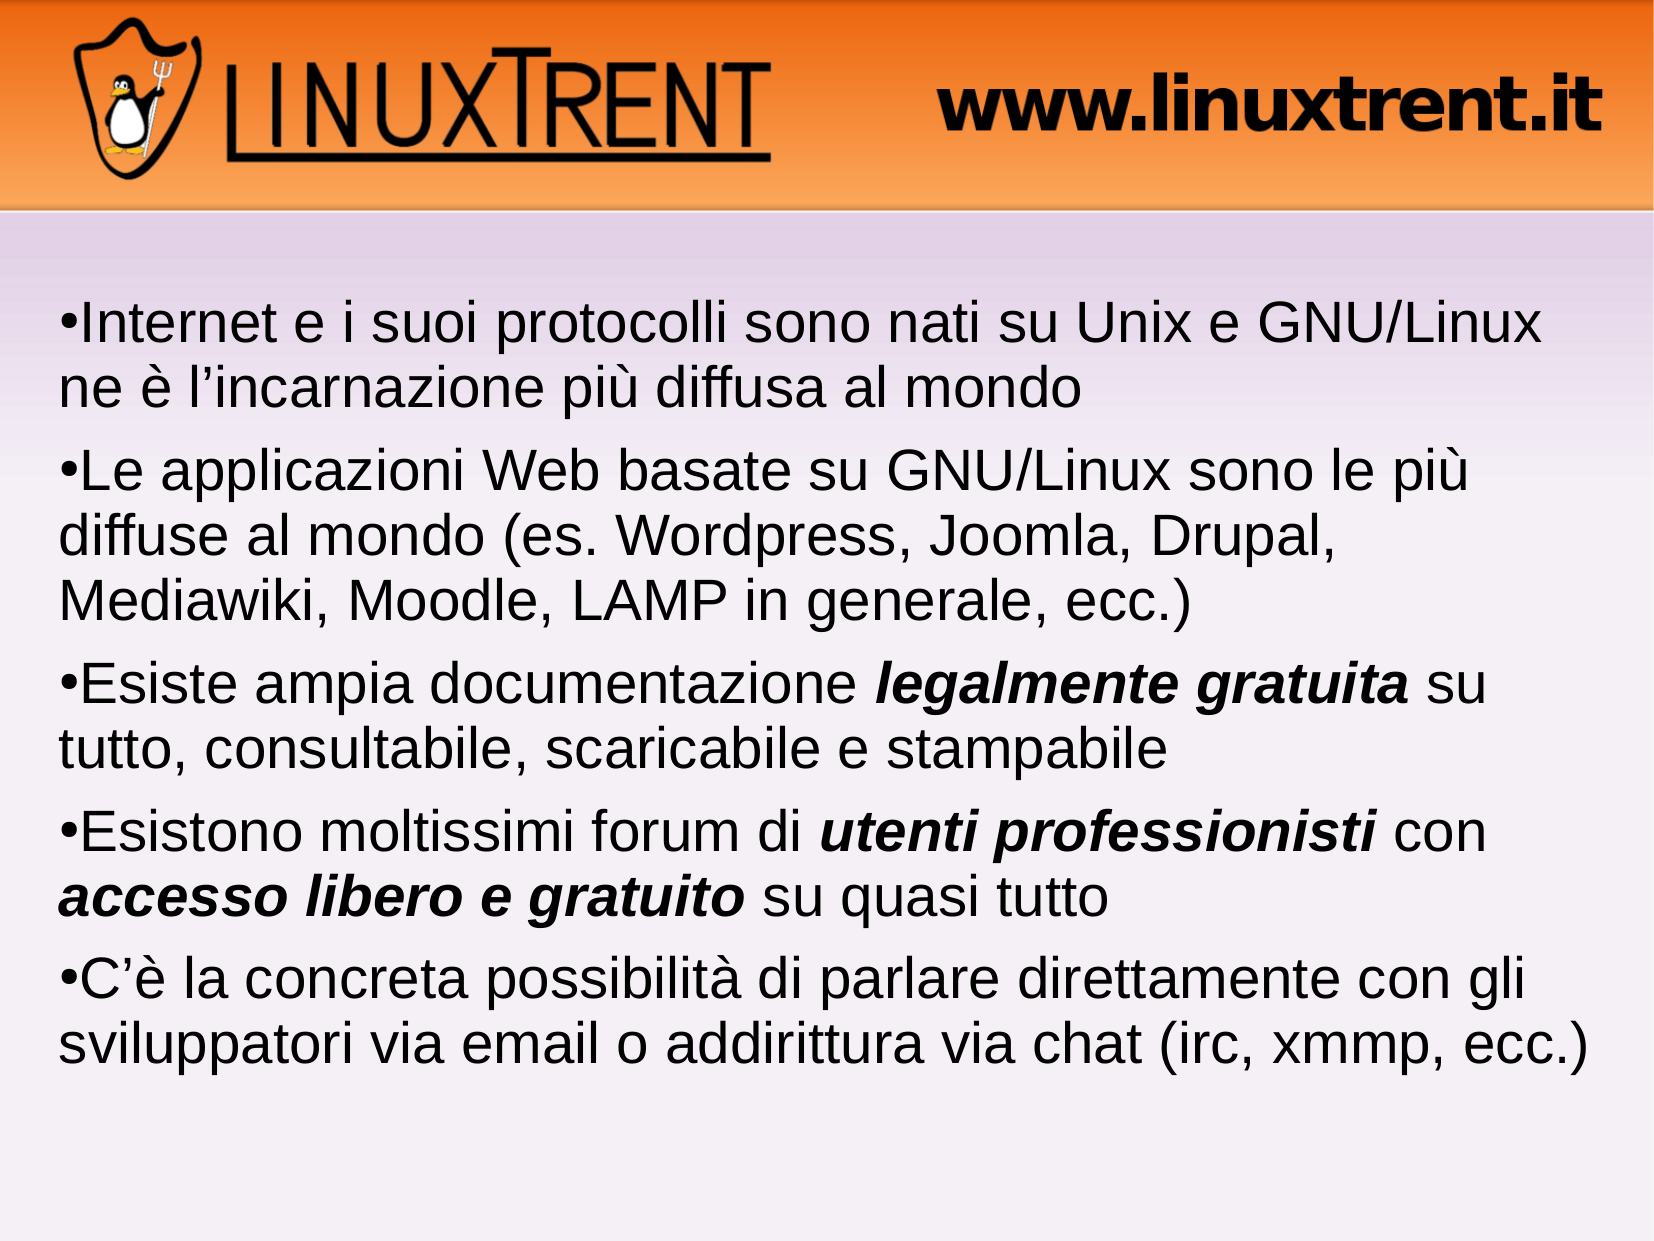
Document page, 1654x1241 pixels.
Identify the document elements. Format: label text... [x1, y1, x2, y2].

picture [0, 0, 1654, 1241]
subtitle Internet e i suoi protocolli sono nati su Unix e GNU/Linux ne è l’incarnazione più diffusa al mondo Le applicazioni Web basate su GNU/Linux sono le più diffuse al mondo (es. Wordpress, Joomla, Drupal, Mediawiki, Moodle, LAMP in generale, ecc.) Esiste ampia documentazione legalmente gratuita su tutto, consultabile, scaricabile e stampabile Esistono moltissimi forum di utenti professionisti con accesso libero e gratuito su quasi tutto C’è la concreta possibilità di parlare direttamente con gli sviluppatori via email o addirittura via chat (irc, xmmp, ecc.) [59, 290, 1595, 1109]
